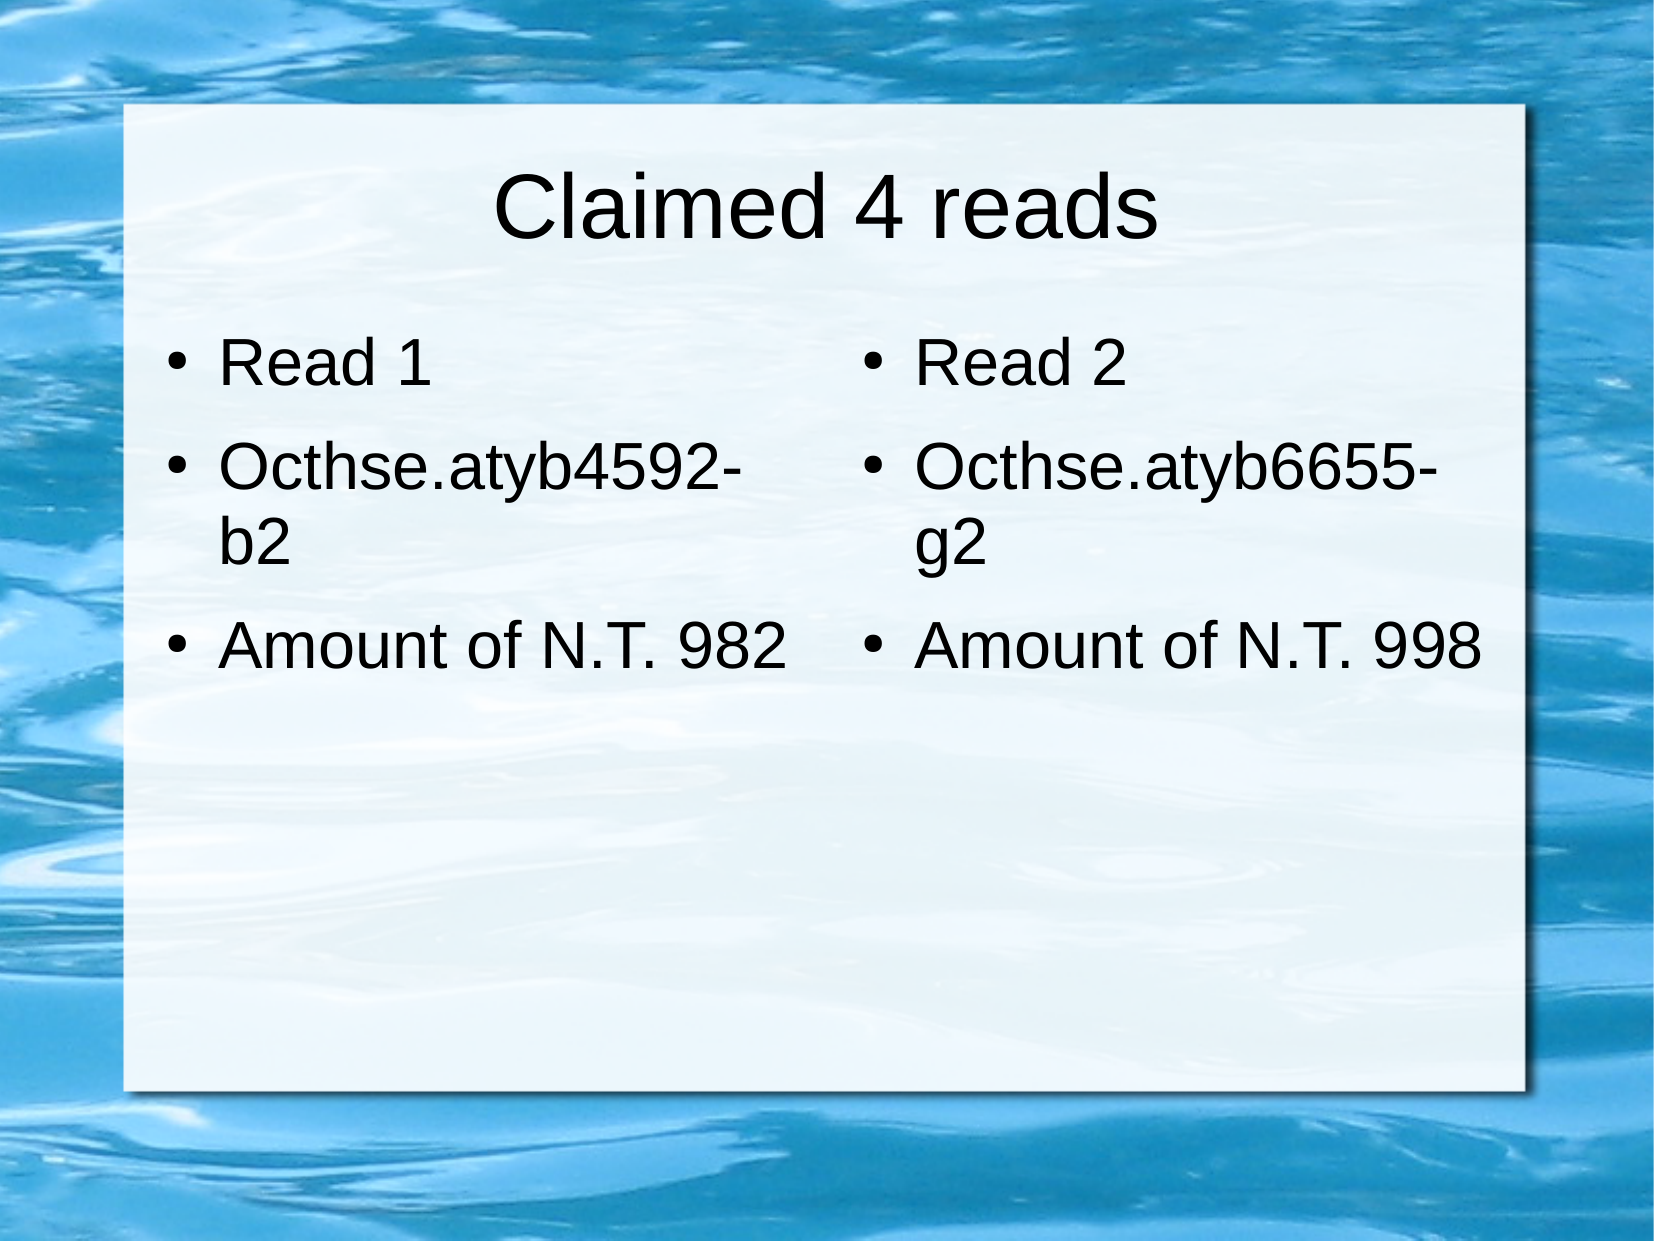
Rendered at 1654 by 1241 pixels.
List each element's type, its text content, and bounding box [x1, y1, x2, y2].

list Read 1 Octhse.atyb4592-b2 Amount of N.T. 982 [147, 324, 811, 1049]
picture [0, 0, 1654, 1241]
title Claimed 4 reads [147, 125, 1506, 288]
list Read 2 Octhse.atyb6655-g2 Amount of N.T. 998 [843, 324, 1507, 1049]
